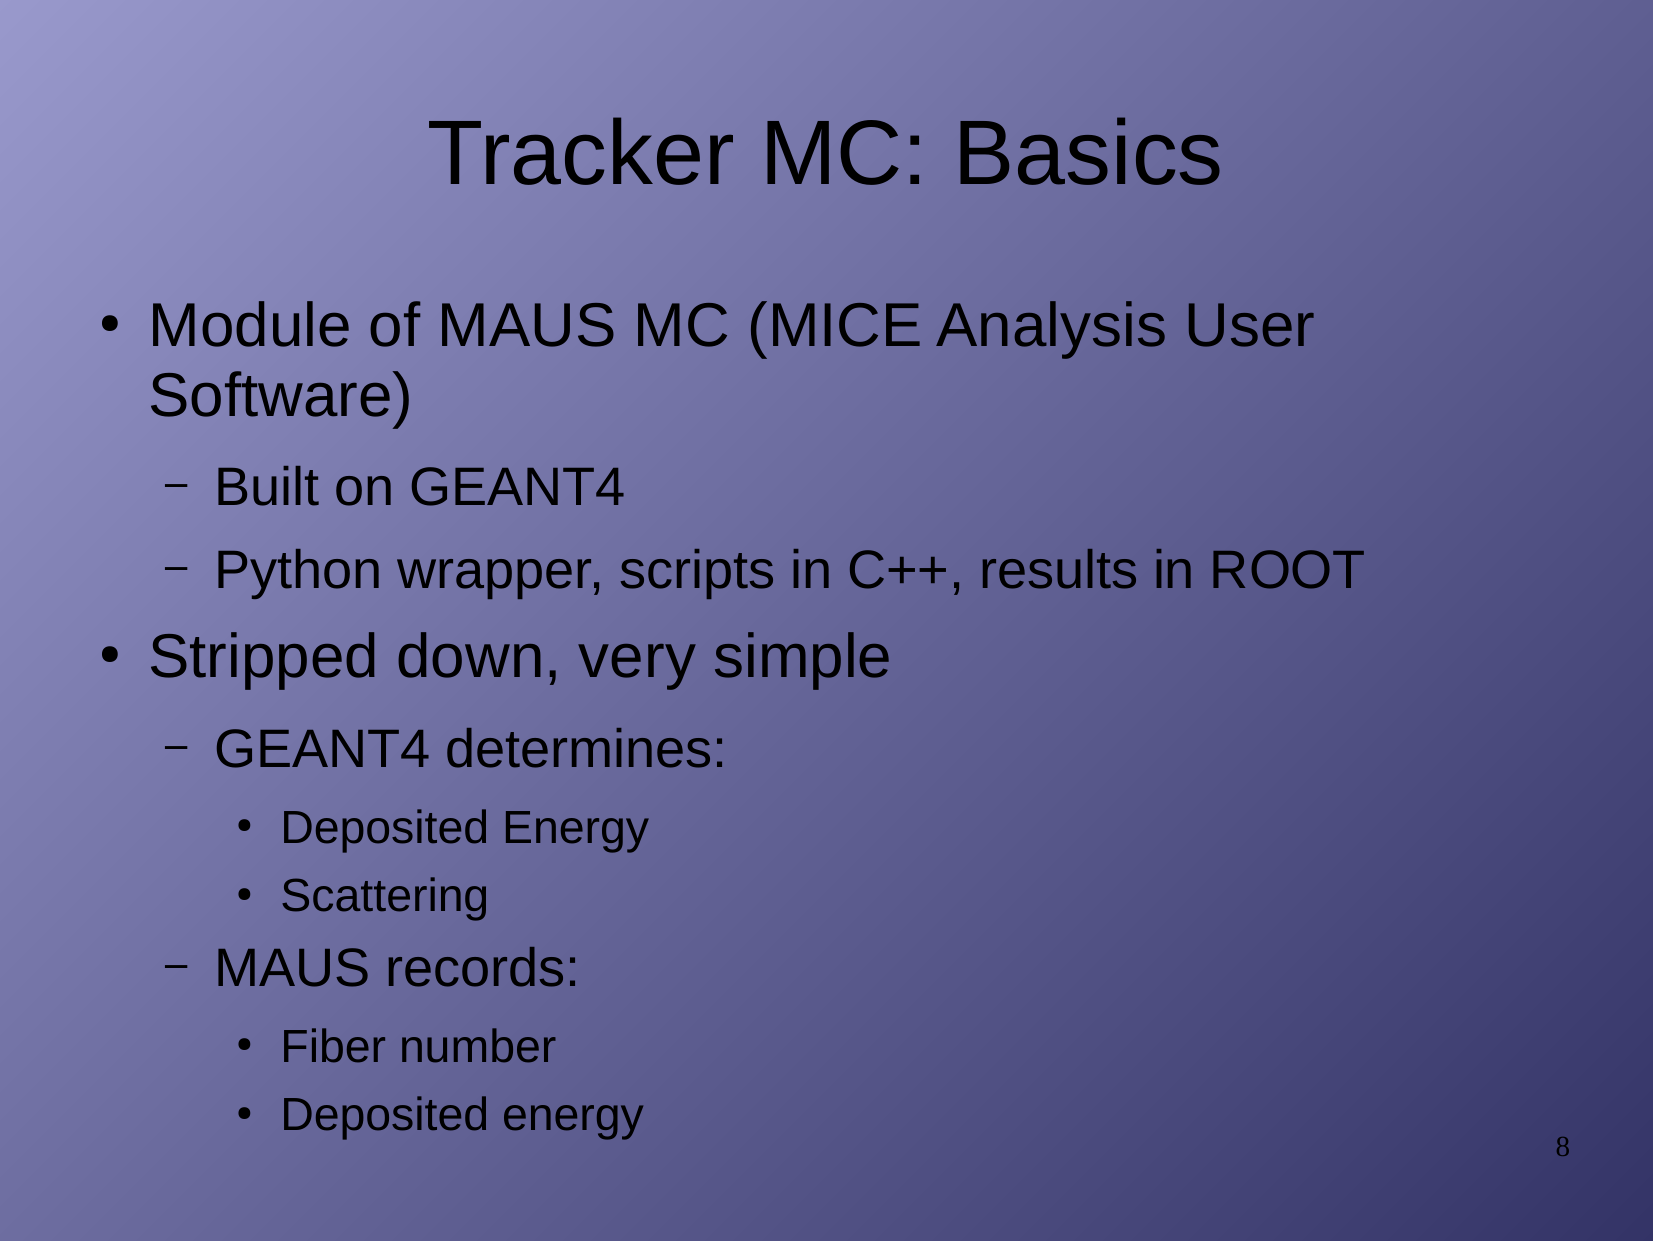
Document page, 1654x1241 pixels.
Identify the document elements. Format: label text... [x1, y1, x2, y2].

list Module of MAUS MC (MICE Analysis User Software) Built on GEANT4 Python wrapper, scripts in C++, results in ROOT Stripped down, very simple GEANT4 determines: Deposited Energy Scattering MAUS records: Fiber number Deposited energy [82, 290, 1571, 1141]
title Tracker MC: Basics [82, 49, 1571, 257]
